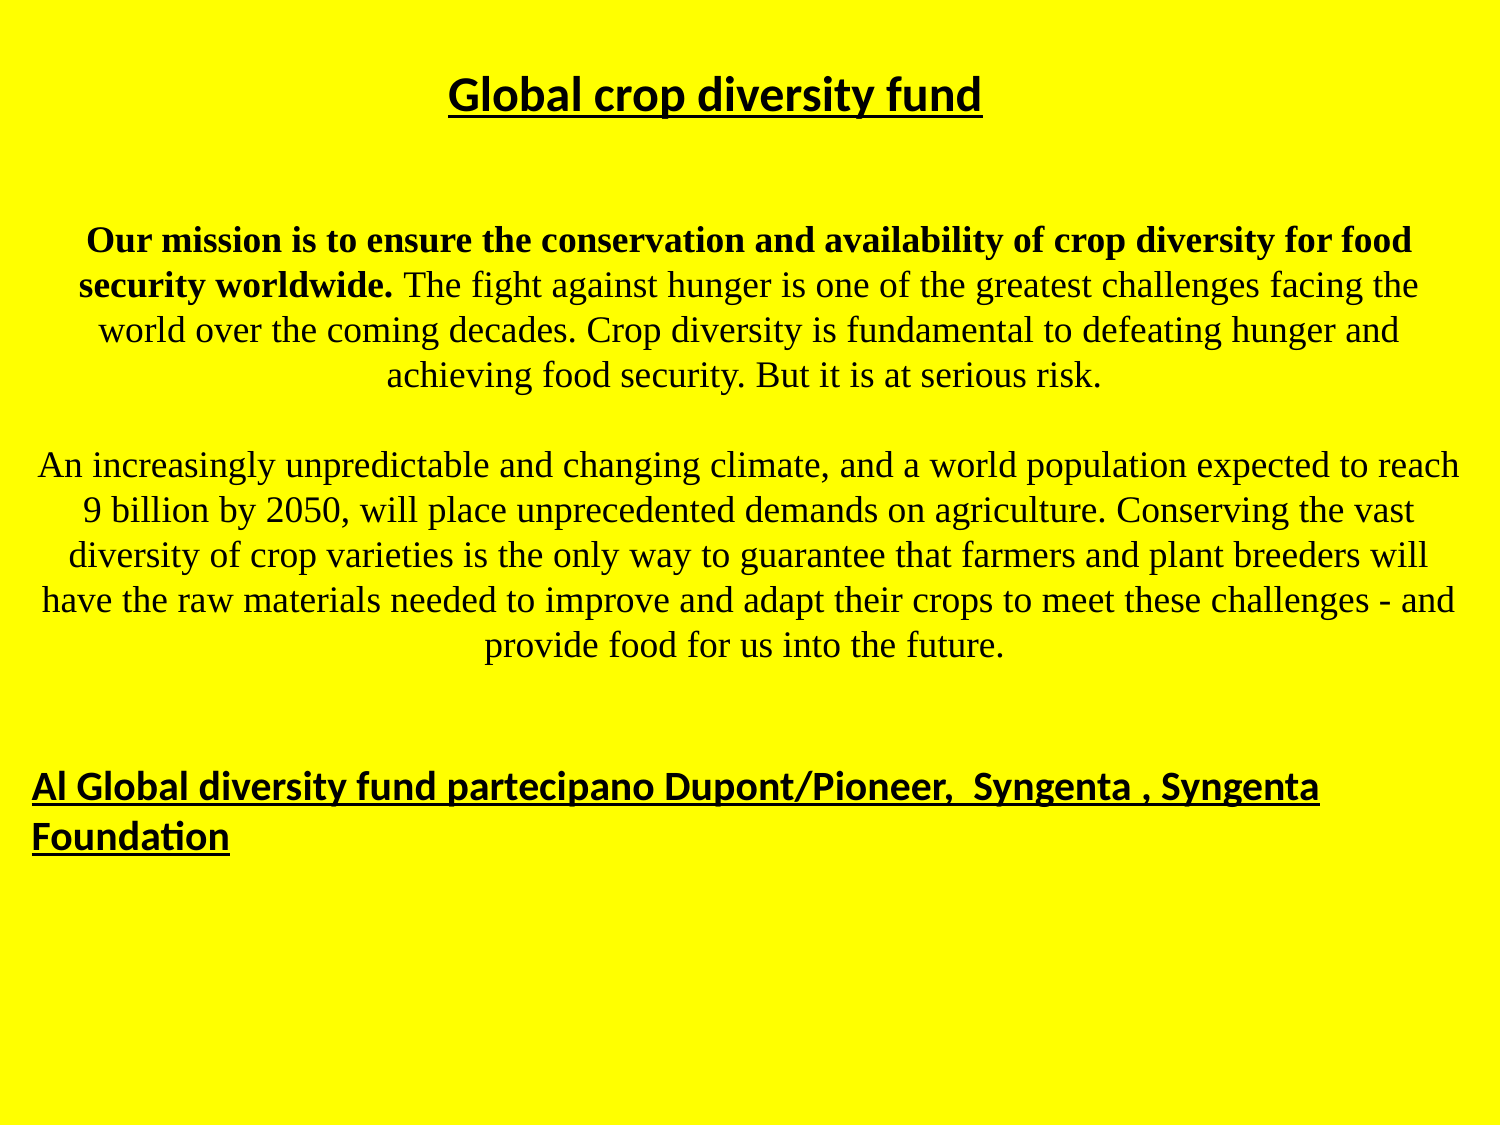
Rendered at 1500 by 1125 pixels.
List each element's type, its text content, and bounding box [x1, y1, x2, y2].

text_box Al Global diversity fund partecipano Dupont/Pioneer, Syngenta , Syngenta Foundation [16, 751, 1483, 867]
text_box Our mission is to ensure the conservation and availability of crop diversity for food security worldwide. The fight against hunger is one of the greatest challenges facing the world over the coming decades. Crop diversity is fundamental to defeating hunger and achieving food security. But it is at serious risk. An increasingly unpredictable and changing climate, and a world population expected to reach 9 billion by 2050, will place unprecedented demands on agriculture. Conserving the vast diversity of crop varieties is the only way to guarantee that farmers and plant breeders will have the raw materials needed to improve and adapt their crops to meet these challenges - and provide food for us into the future. [16, 208, 1483, 718]
text_box Global crop diversity fund [16, 54, 1483, 130]
